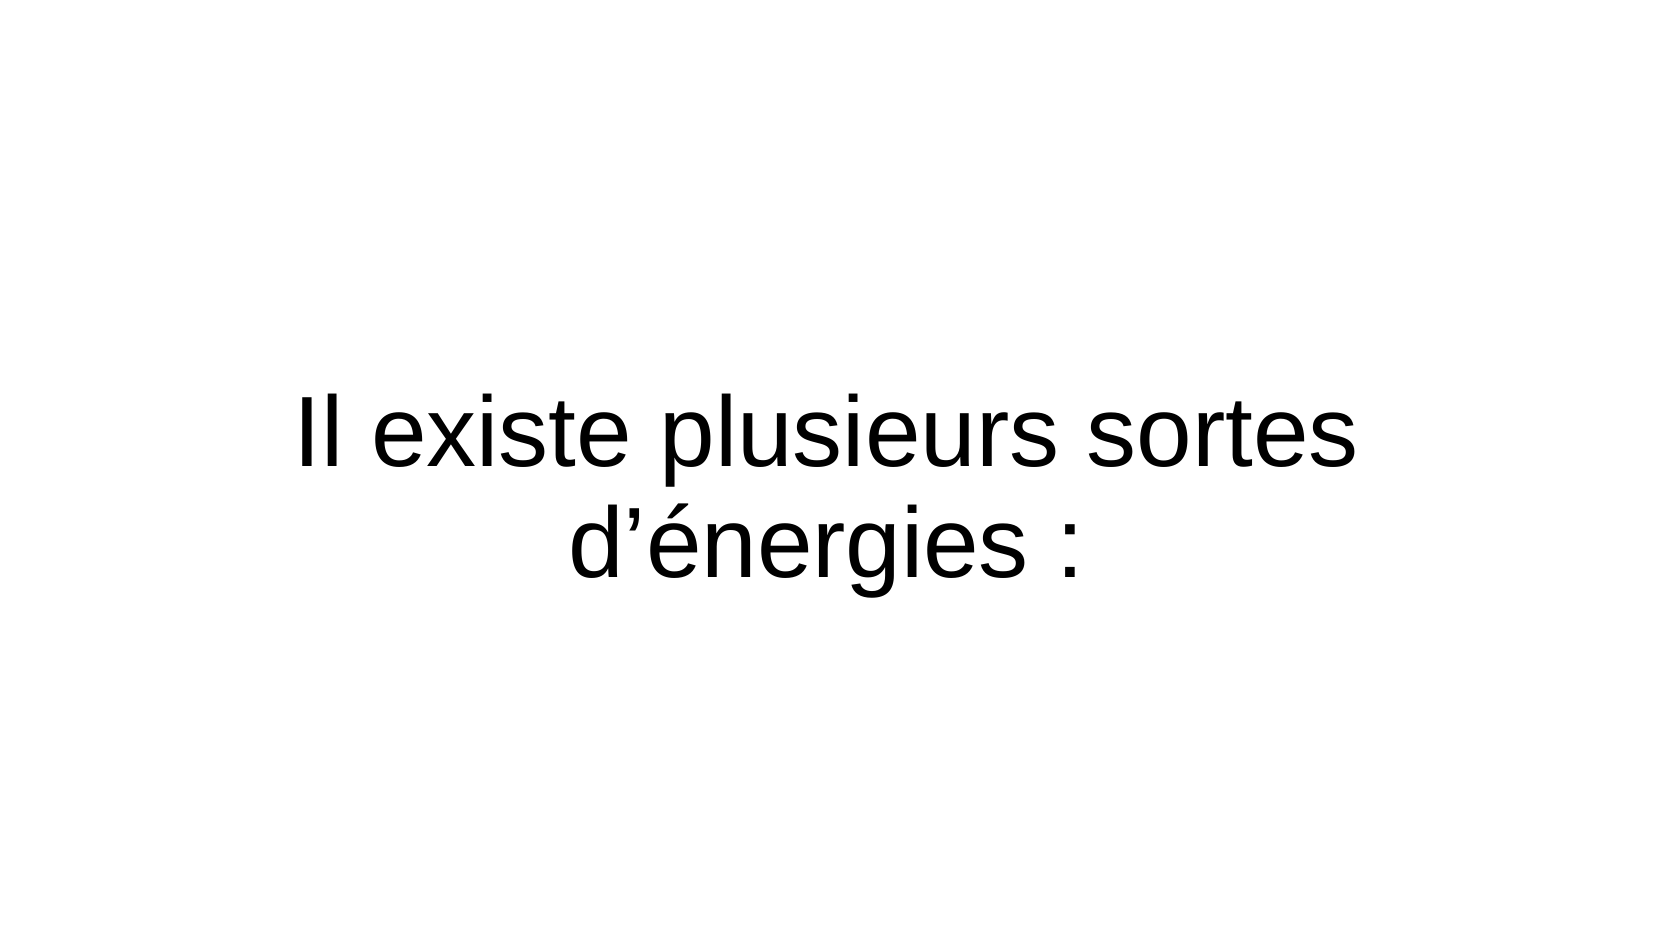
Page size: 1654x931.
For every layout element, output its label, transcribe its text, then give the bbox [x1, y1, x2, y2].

subtitle Il existe plusieurs sortes d’énergies : [82, 217, 1571, 758]
